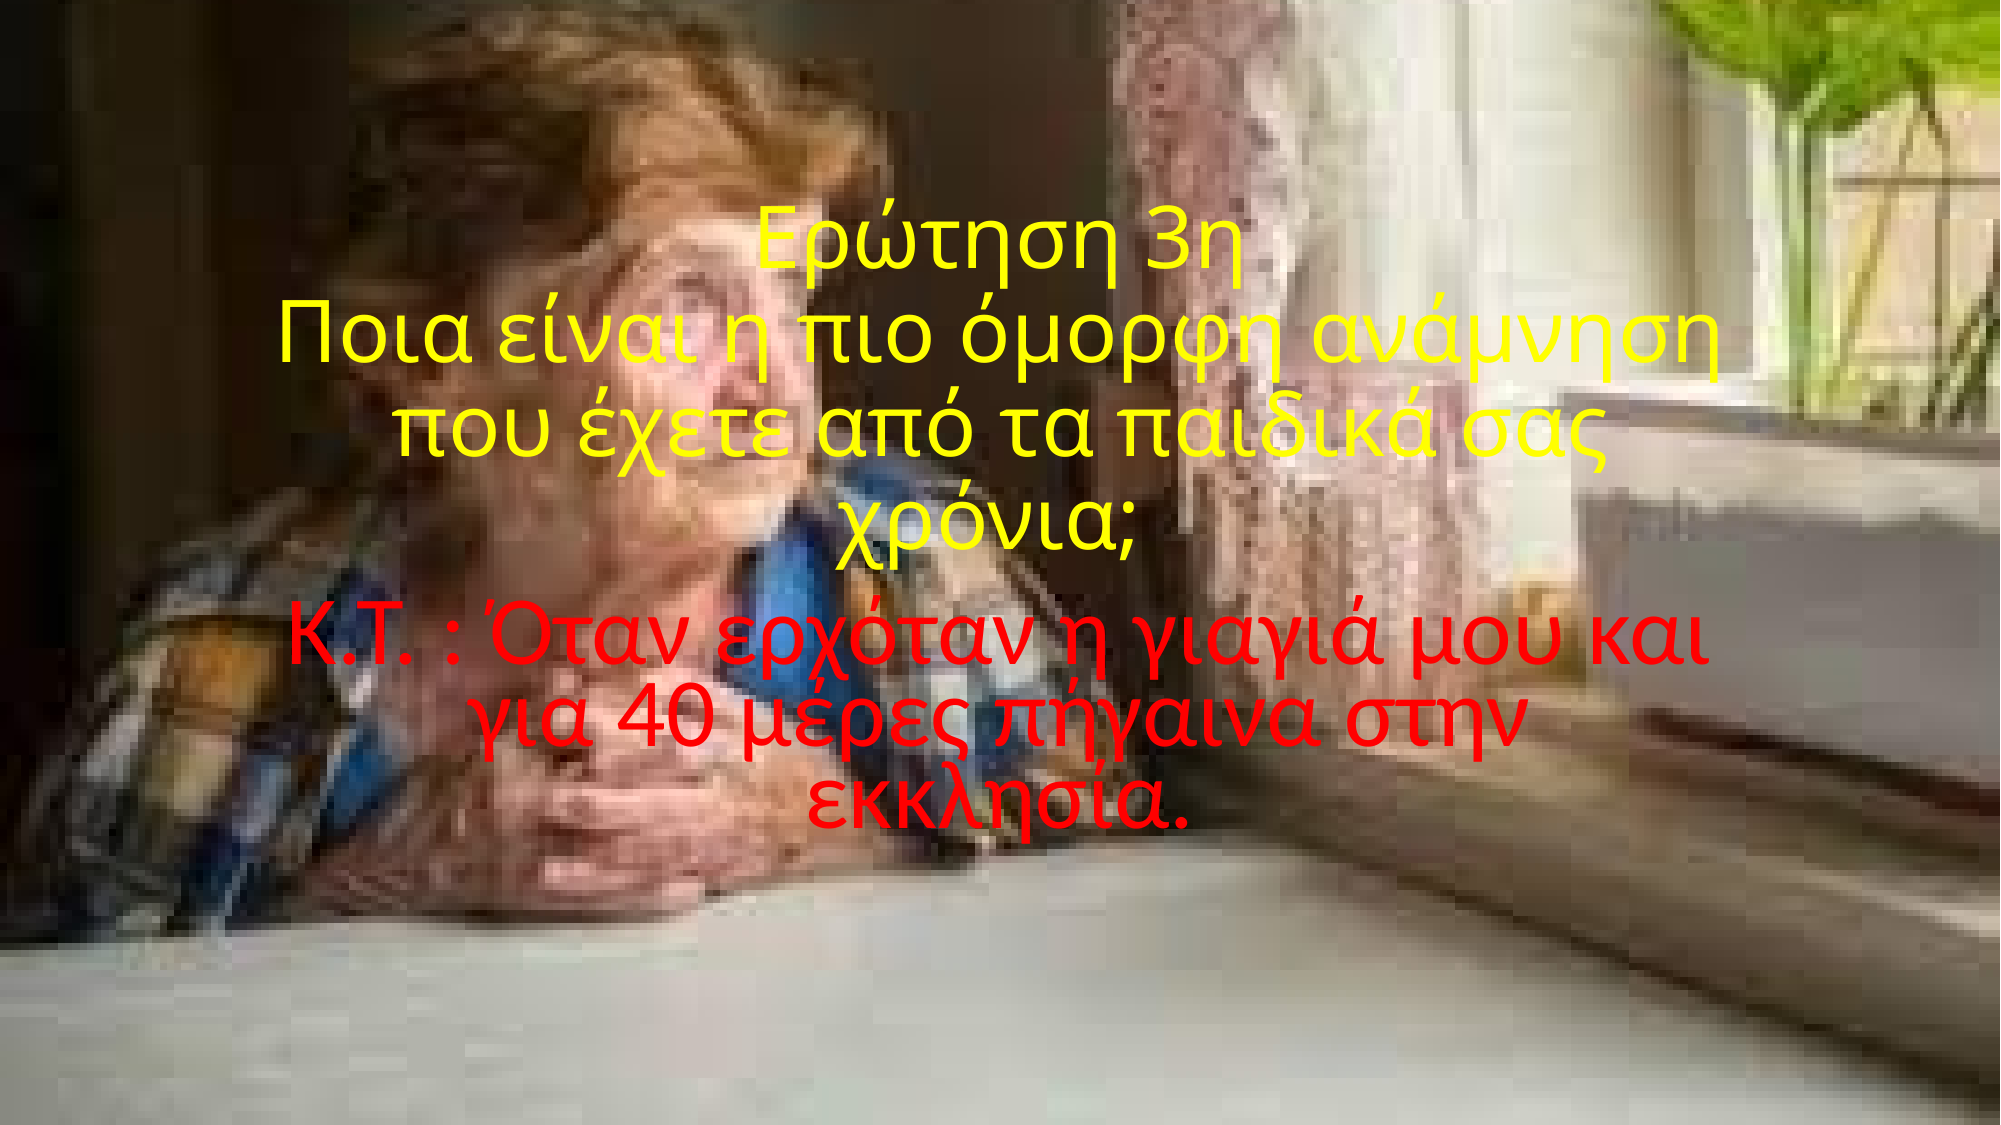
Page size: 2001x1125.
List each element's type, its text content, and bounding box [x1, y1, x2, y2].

title Ερώτηση 3η Ποια είναι η πιο όμορφη ανάμνηση που έχετε από τα παιδικά σας χρόνια; [249, 184, 1750, 576]
picture [0, 0, 2000, 1125]
subtitle Κ.Τ. : Όταν ερχόταν η γιαγιά μου και για 40 μέρες πήγαινα στην εκκλησία. [249, 590, 1750, 863]
